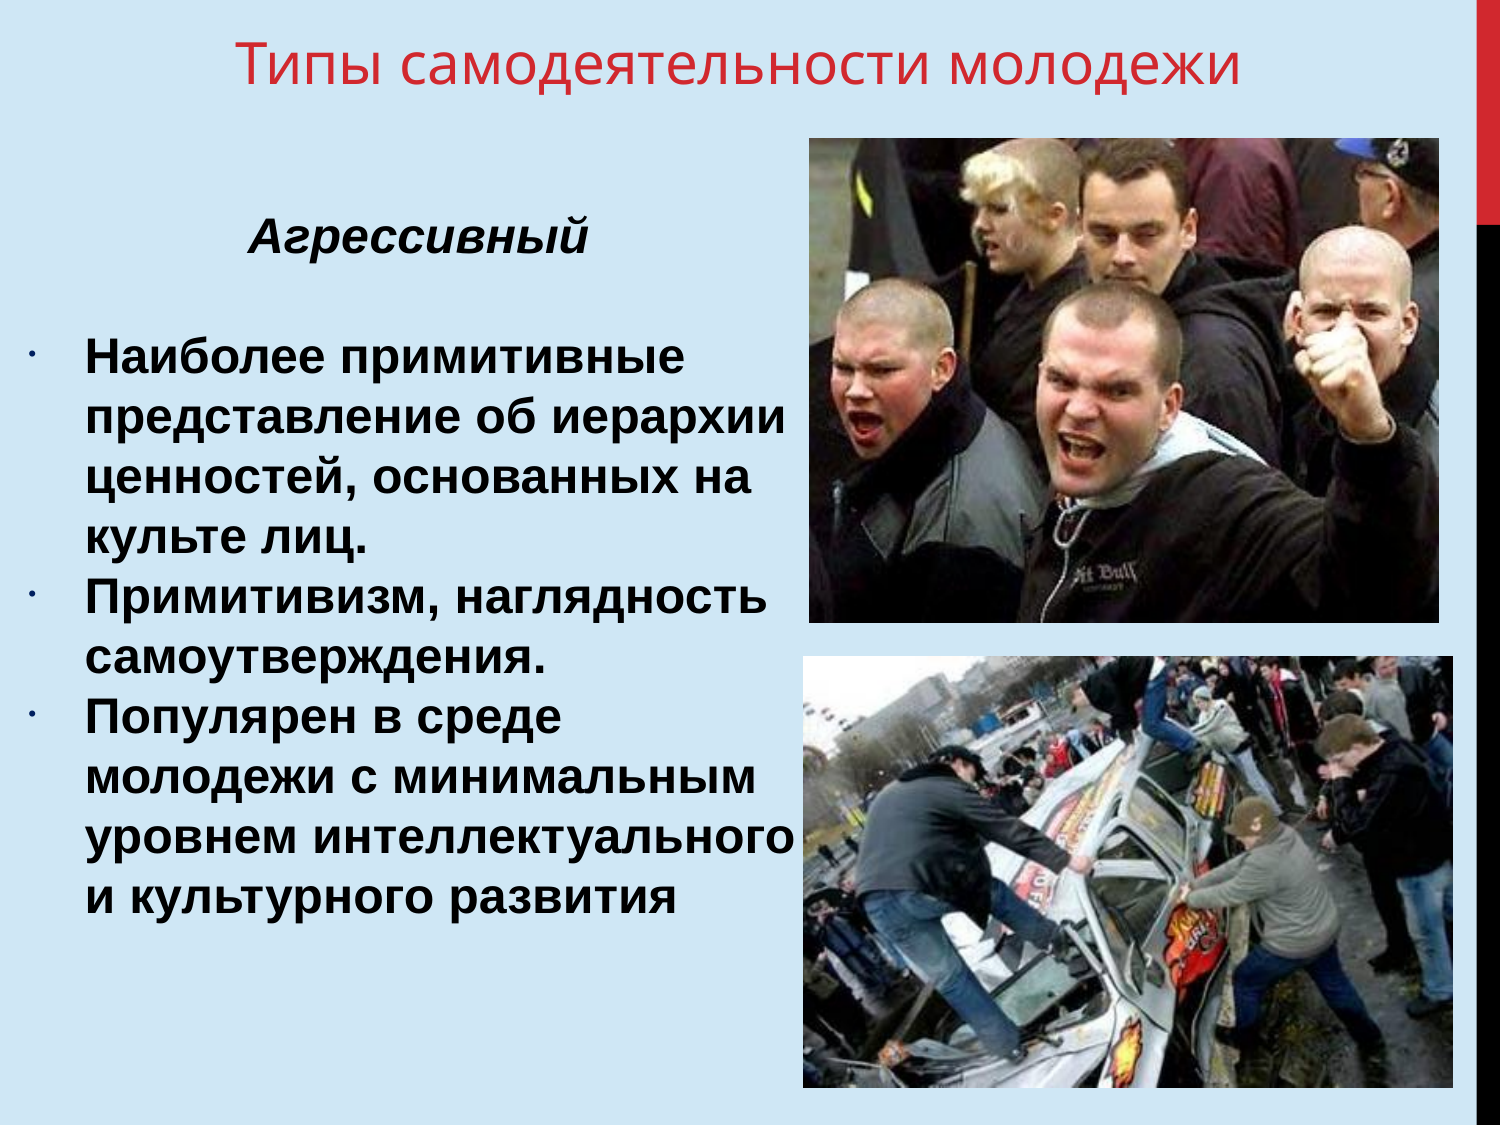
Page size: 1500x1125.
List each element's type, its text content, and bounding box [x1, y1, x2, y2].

text_box Агрессивный Наиболее примитивные представление об иерархии ценностей, основанных на культе лиц. Примитивизм, наглядность самоутверждения. Популярен в среде молодежи с минимальным уровнем интеллектуального и культурного развития [13, 196, 824, 932]
picture [809, 138, 1439, 623]
picture [803, 656, 1453, 1088]
title Типы самодеятельности молодежи [17, 19, 1461, 108]
